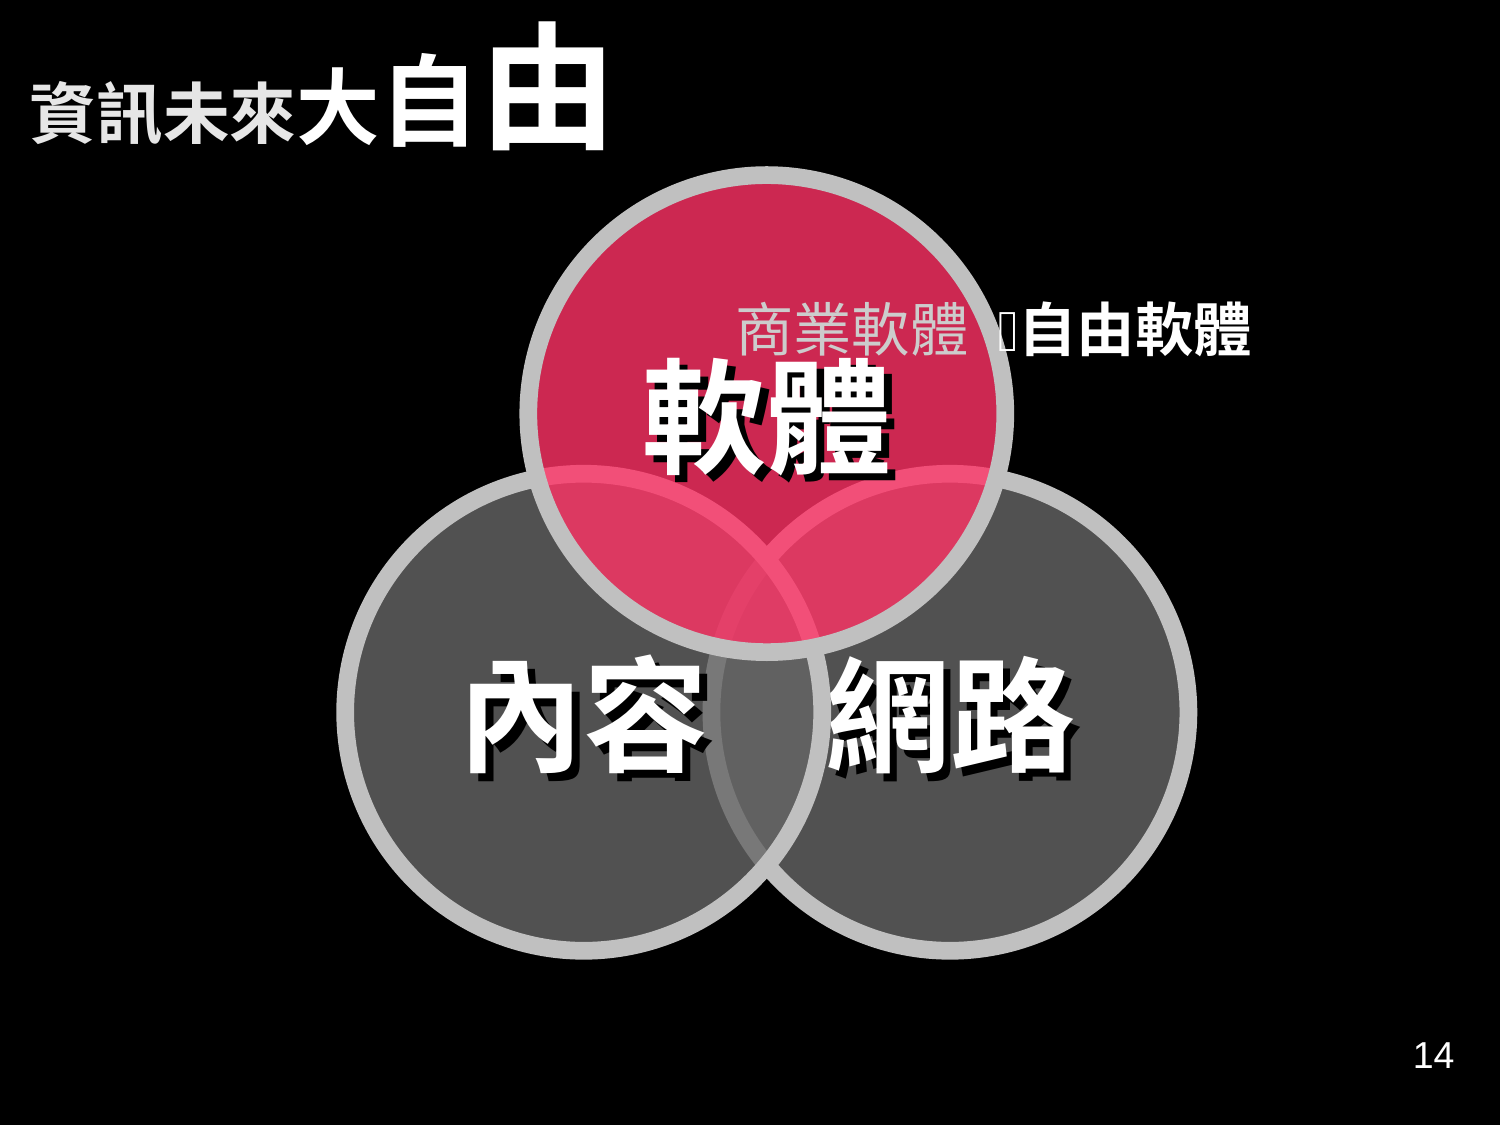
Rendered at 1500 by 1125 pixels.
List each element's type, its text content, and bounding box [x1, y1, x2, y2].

text_box 網路 [767, 478, 1189, 951]
text_box 軟體 [528, 175, 1006, 653]
text_box 商業軟體 自由軟體 [720, 281, 1301, 368]
text_box 軟體 [701, 413, 721, 449]
text_box 內容 [345, 478, 823, 951]
text_box 軟體 [734, 368, 777, 468]
text_box 軟體 [824, 424, 835, 462]
text_box 軟體 [698, 390, 707, 396]
text_box 軟體 [729, 401, 744, 409]
title 資訊未來大自由 [29, 4, 969, 250]
